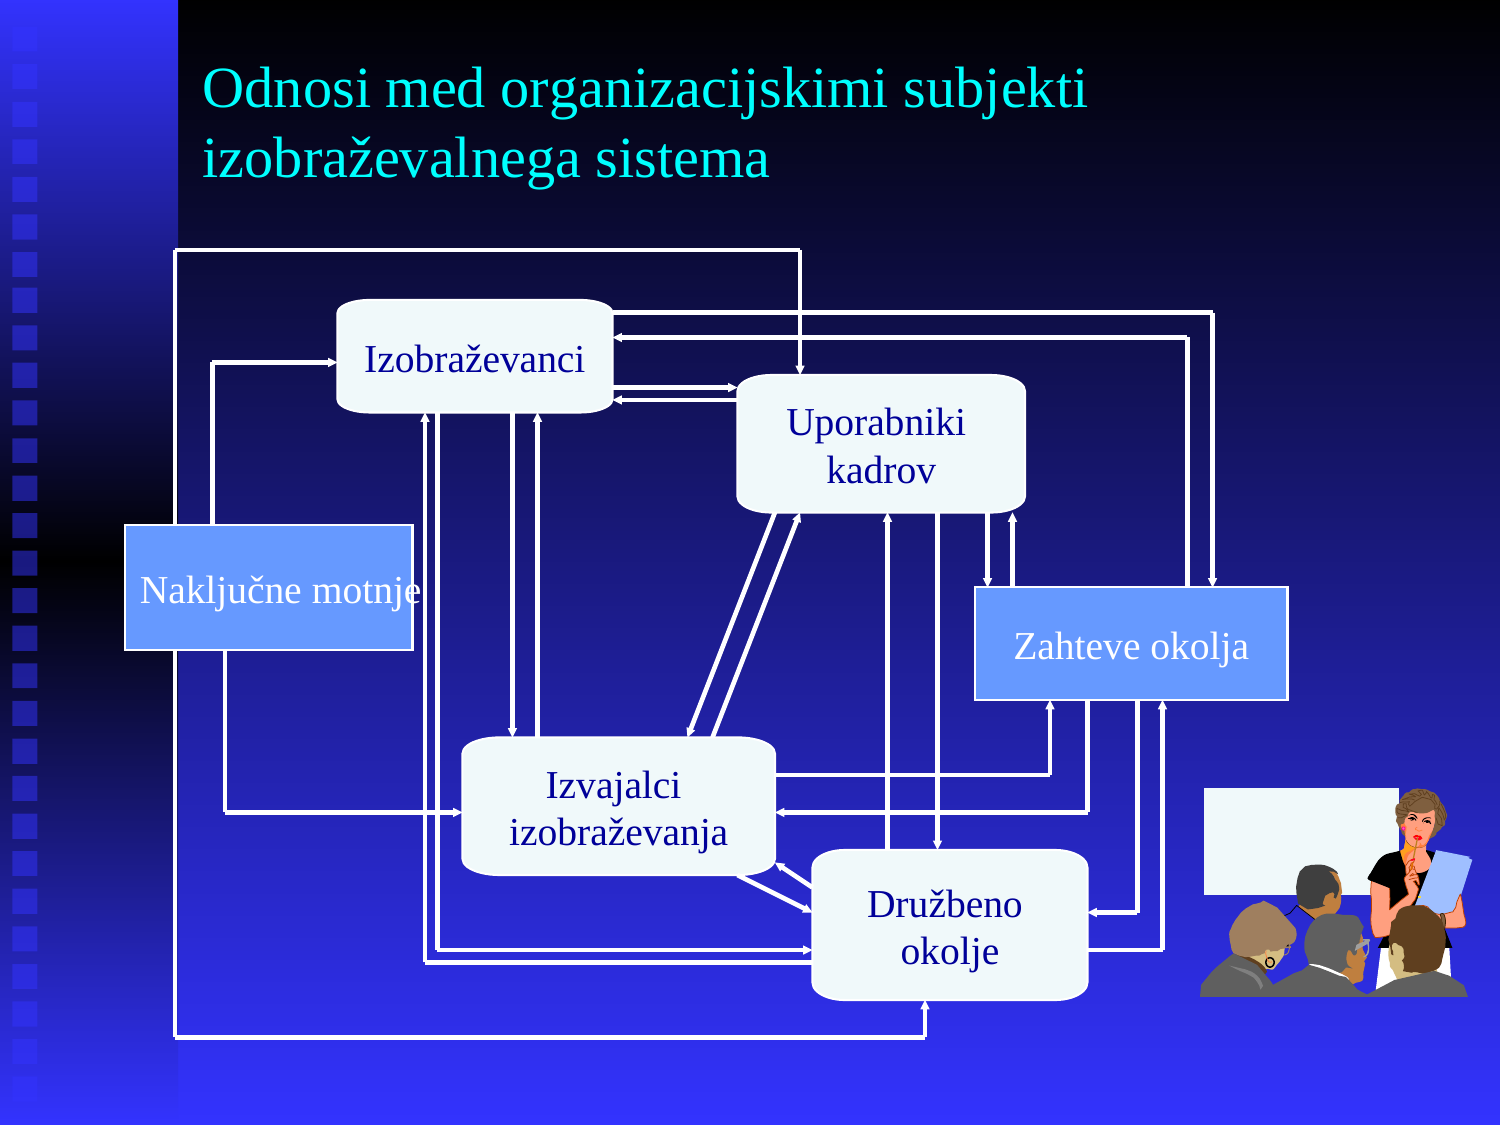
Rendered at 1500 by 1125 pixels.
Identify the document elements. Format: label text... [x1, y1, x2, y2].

text_box Izvajalci izobraževanja [462, 737, 775, 876]
text_box Uporabniki kadrov [737, 375, 1026, 513]
text_box Izobraževanci [337, 299, 613, 413]
text_box Družbeno okolje [812, 849, 1088, 1001]
text_box Naključne motnje [125, 524, 413, 650]
text_box Zahteve okolja [975, 587, 1288, 700]
title Odnosi med organizacijskimi subjekti izobraževalnega sistema [187, 24, 1463, 213]
picture [1200, 787, 1473, 998]
